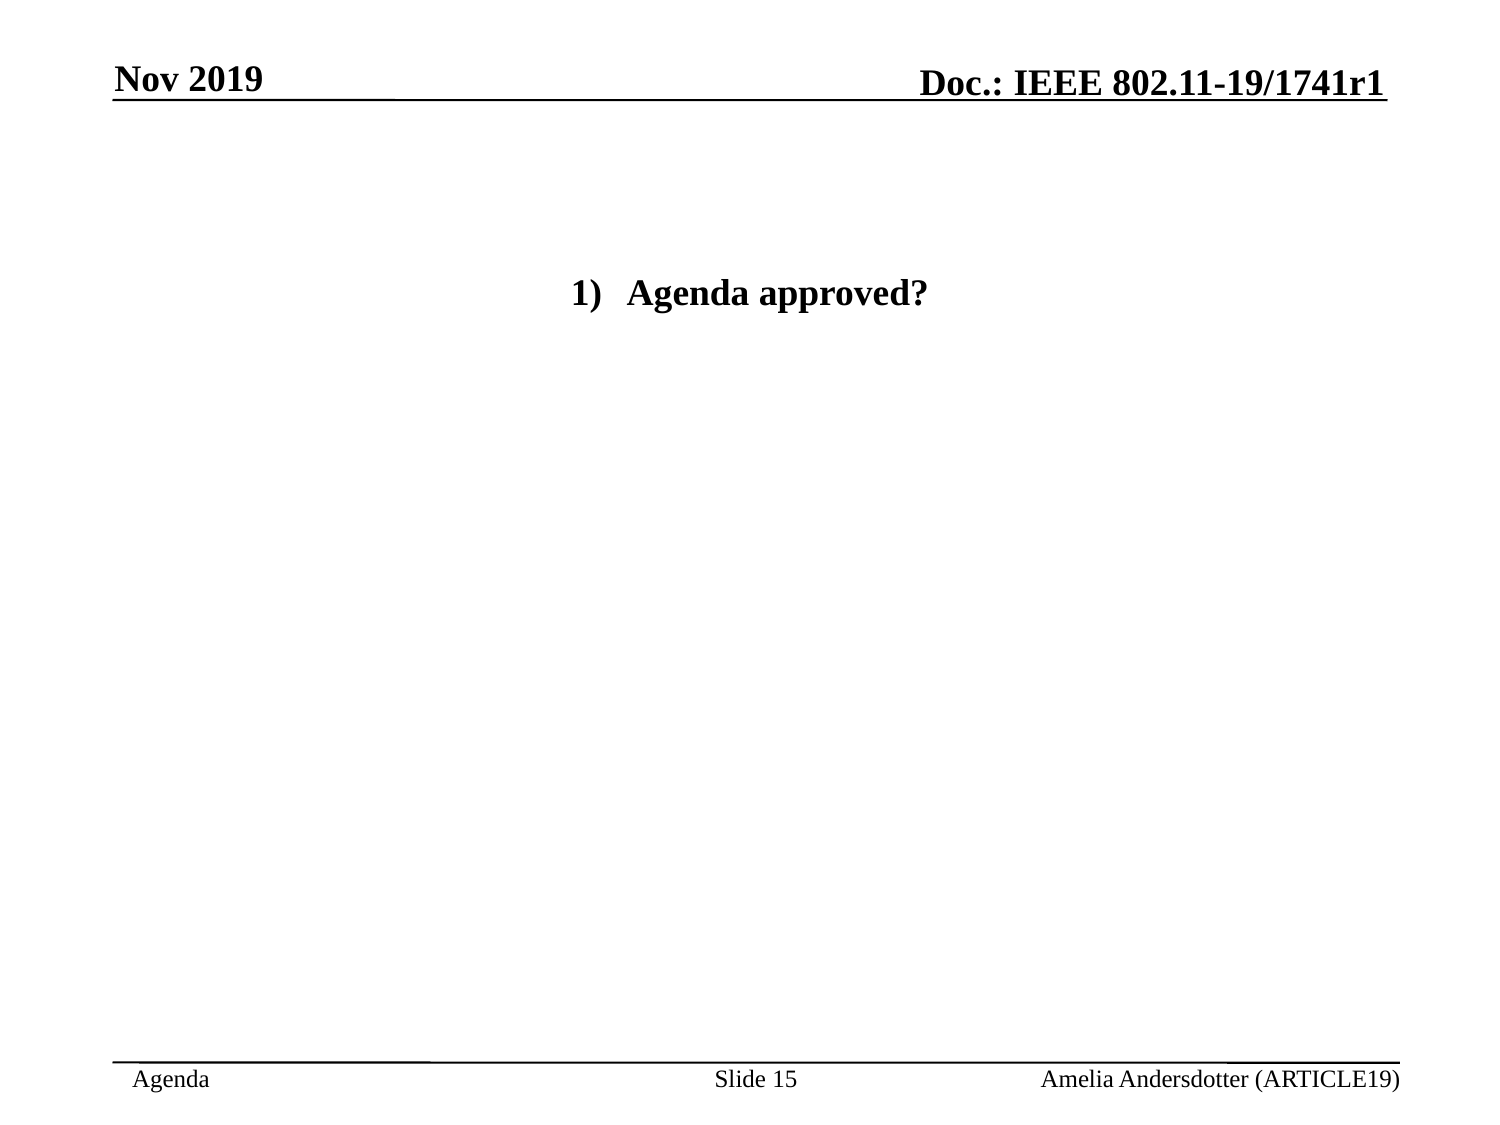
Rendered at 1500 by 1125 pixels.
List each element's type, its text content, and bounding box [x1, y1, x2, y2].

text_box Slide <number> [712, 1062, 799, 1122]
text_box Nov 2019 [114, 54, 422, 99]
text_box Agenda approved? [112, 259, 1387, 1040]
text_box Amelia Andersdotter (ARTICLE19) [878, 1062, 1401, 1092]
